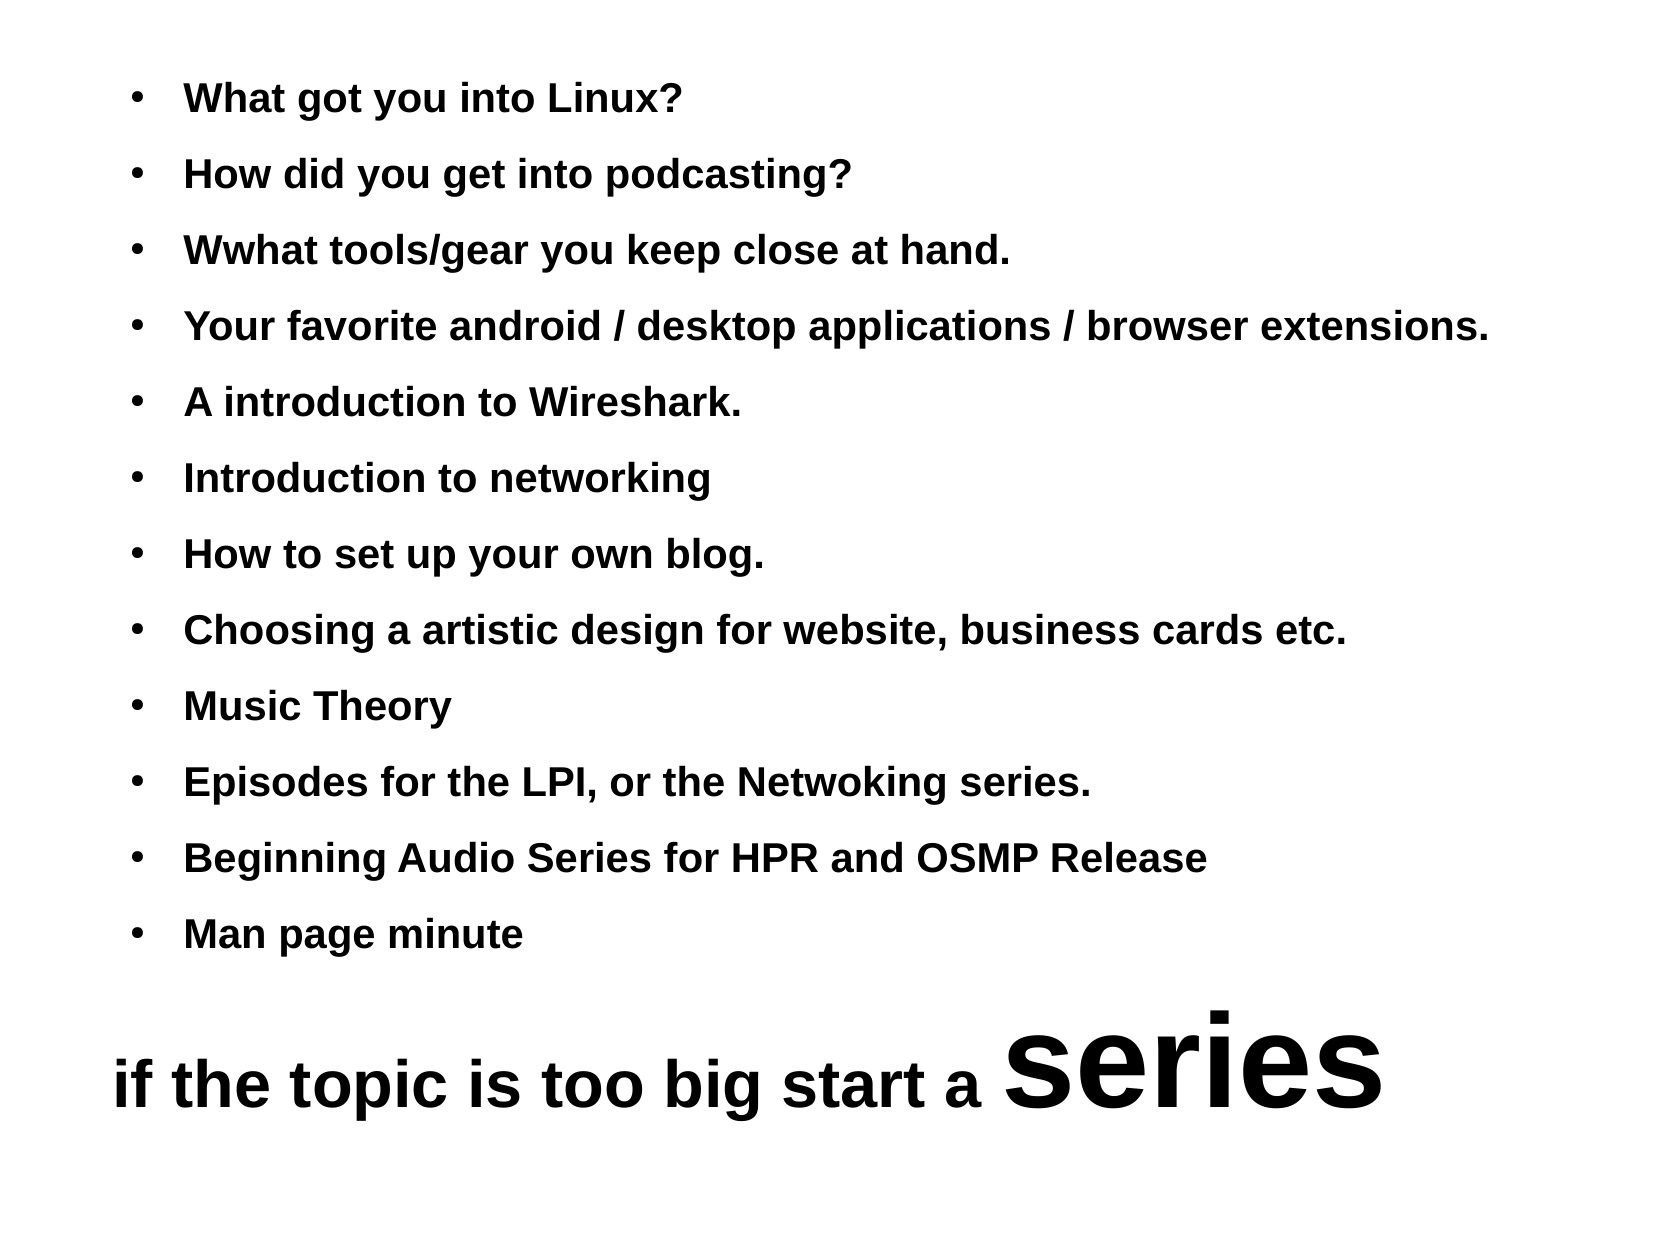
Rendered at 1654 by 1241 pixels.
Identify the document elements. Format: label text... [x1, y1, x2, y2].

list What got you into Linux? How did you get into podcasting? Wwhat tools/gear you keep close at hand. Your favorite android / desktop applications / browser extensions. A introduction to Wireshark. Introduction to networking How to set up your own blog. Choosing a artistic design for website, business cards etc. Music Theory Episodes for the LPI, or the Netwoking series. Beginning Audio Series for HPR and OSMP Release Man page minute if the topic is too big start a series [112, 75, 1538, 1163]
